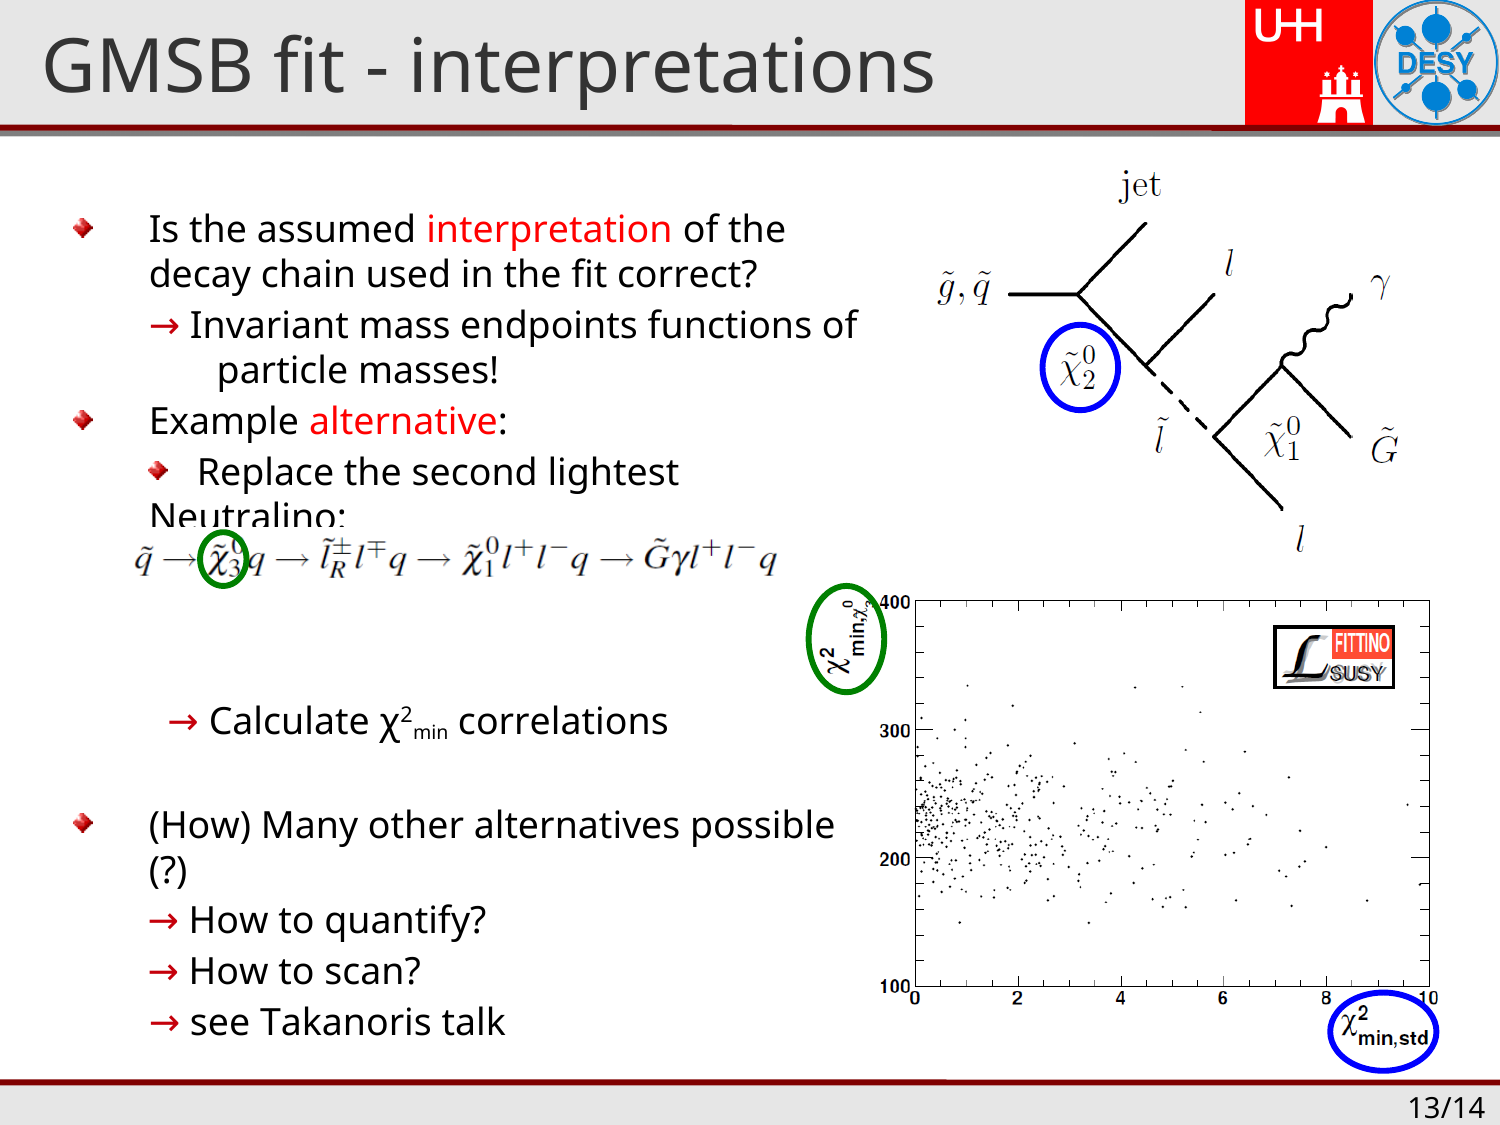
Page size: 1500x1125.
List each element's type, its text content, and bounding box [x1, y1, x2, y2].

picture [73, 410, 93, 430]
picture [148, 461, 168, 480]
picture [73, 218, 93, 238]
text_box Is the assumed interpretation of the decay chain used in the fit correct? → Invariant mass endpoints functions of particle masses! Example alternative: Replace the second lightest Neutralino: → Calculate χ2min correlations (How) Many other alternatives possible (?) → How to quantify? → How to scan? → see Takanoris talk [812, 589, 881, 689]
picture [73, 813, 93, 833]
picture [1334, 996, 1433, 1055]
picture [882, 585, 1451, 1055]
picture [1245, 0, 1373, 124]
text_box Is the assumed interpretation of the decay chain used in the fit correct? → Invariant mass endpoints functions of particle masses! Example alternative: Replace the second lightest Neutralino: → Calculate χ2min correlations (How) Many other alternatives possible (?) → How to quantify? → How to scan? → see Takanoris talk [59, 197, 882, 1102]
title GMSB fit - interpretations [26, 0, 1241, 127]
picture [1374, 0, 1498, 125]
picture [923, 144, 1421, 567]
picture [204, 536, 243, 582]
picture [131, 527, 779, 585]
